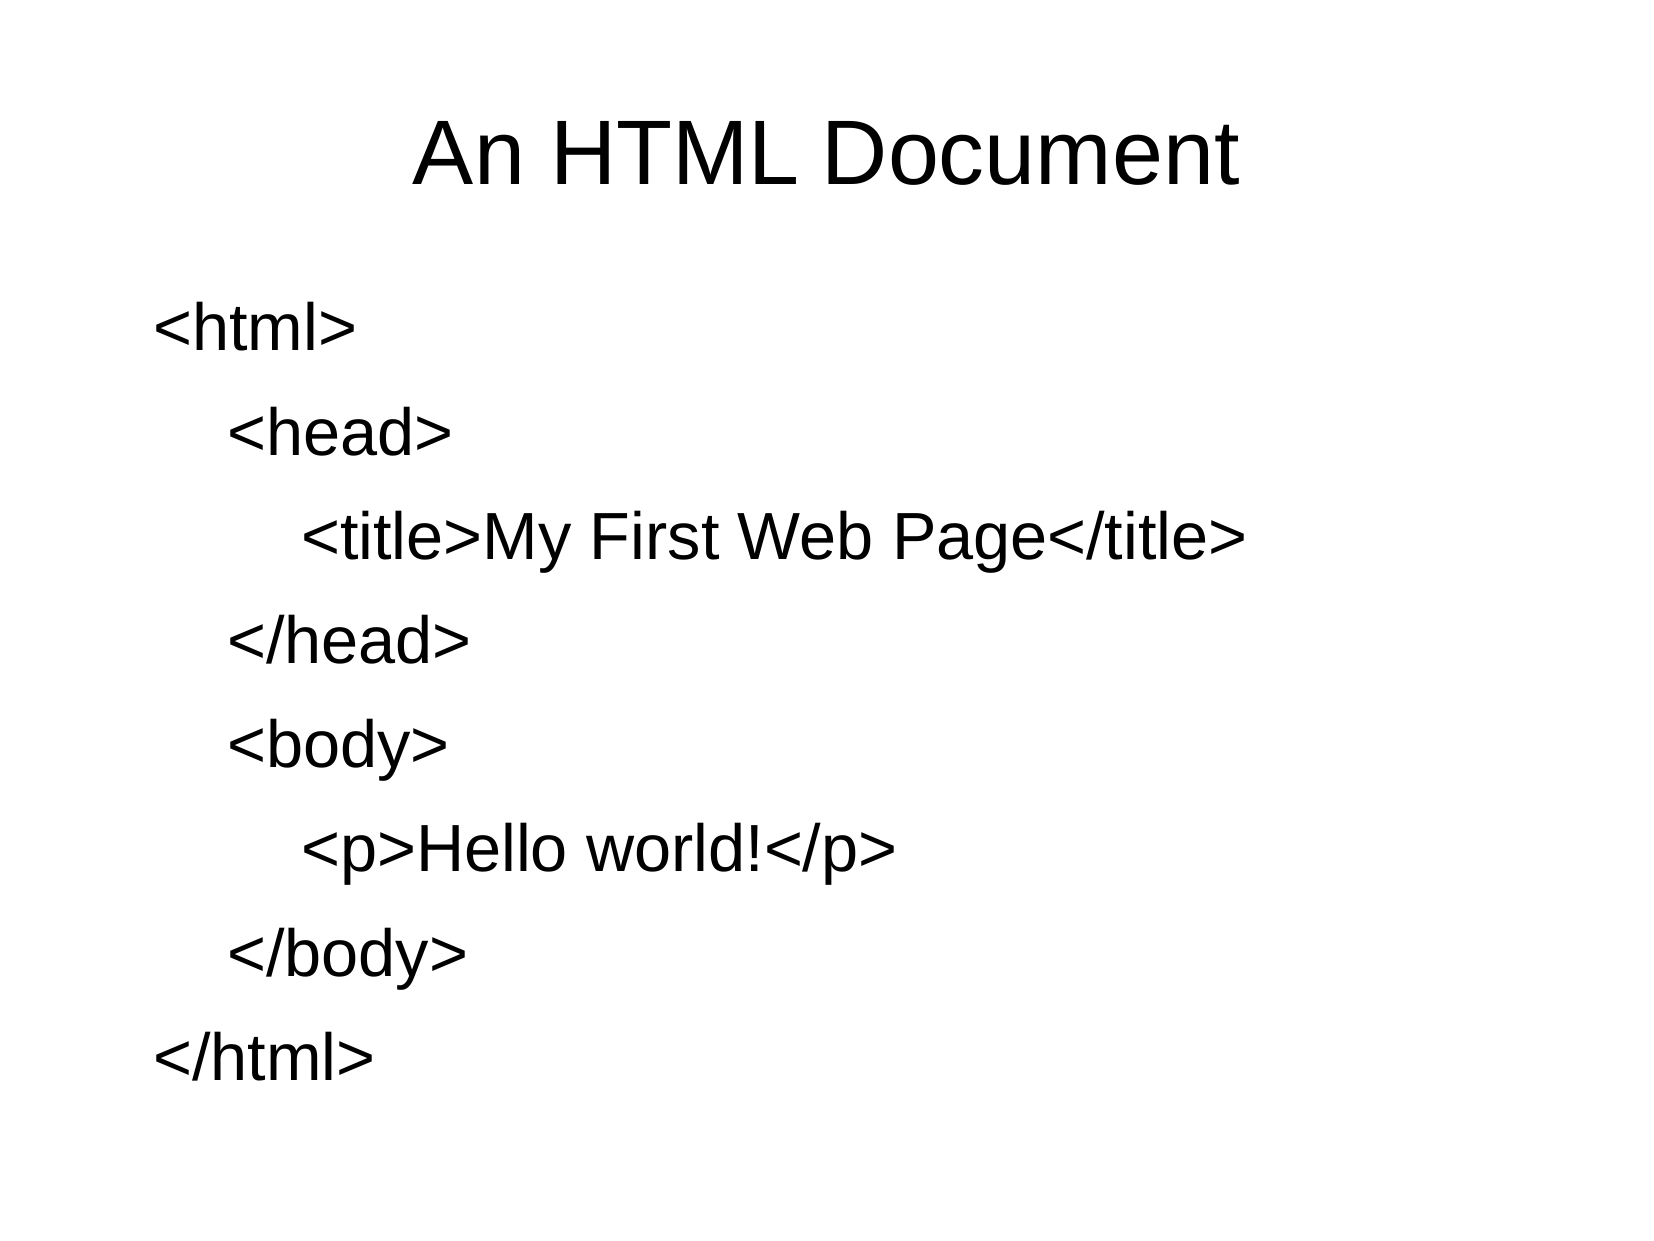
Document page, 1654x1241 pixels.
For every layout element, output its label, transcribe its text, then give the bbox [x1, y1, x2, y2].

list <html> <head> <title>My First Web Page</title> </head> <body> <p>Hello world!</p> </body> </html> [82, 290, 1571, 1109]
title An HTML Document [82, 49, 1571, 257]
